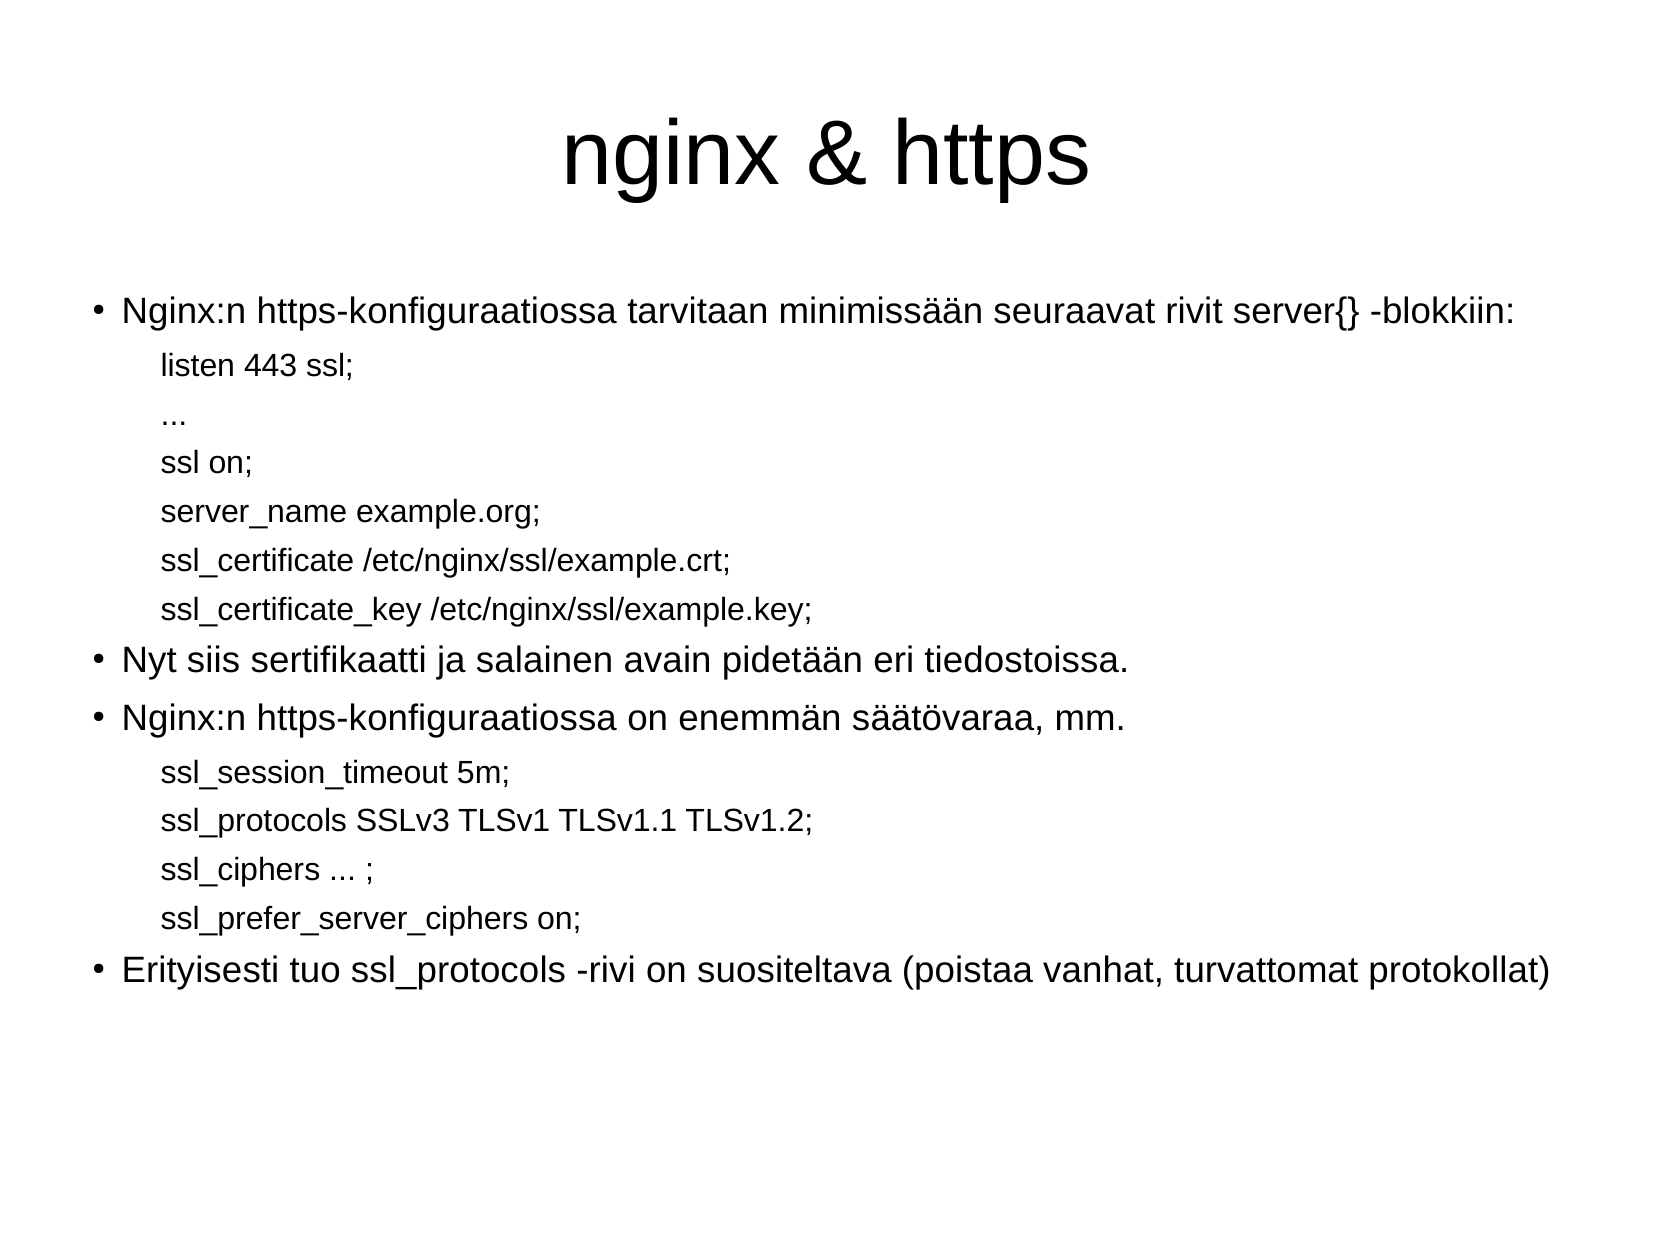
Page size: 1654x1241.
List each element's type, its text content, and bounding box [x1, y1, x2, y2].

list Nginx:n https-konfiguraatiossa tarvitaan minimissään seuraavat rivit server{} -blokkiin: listen 443 ssl; ... ssl on; server_name example.org; ssl_certificate /etc/nginx/ssl/example.crt; ssl_certificate_key /etc/nginx/ssl/example.key; Nyt siis sertifikaatti ja salainen avain pidetään eri tiedostoissa. Nginx:n https-konfiguraatiossa on enemmän säätövaraa, mm. ssl_session_timeout 5m; ssl_protocols SSLv3 TLSv1 TLSv1.1 TLSv1.2; ssl_ciphers ... ; ssl_prefer_server_ciphers on; Erityisesti tuo ssl_protocols -rivi on suositeltava (poistaa vanhat, turvattomat protokollat) [82, 290, 1571, 1010]
title nginx & https [82, 49, 1571, 257]
